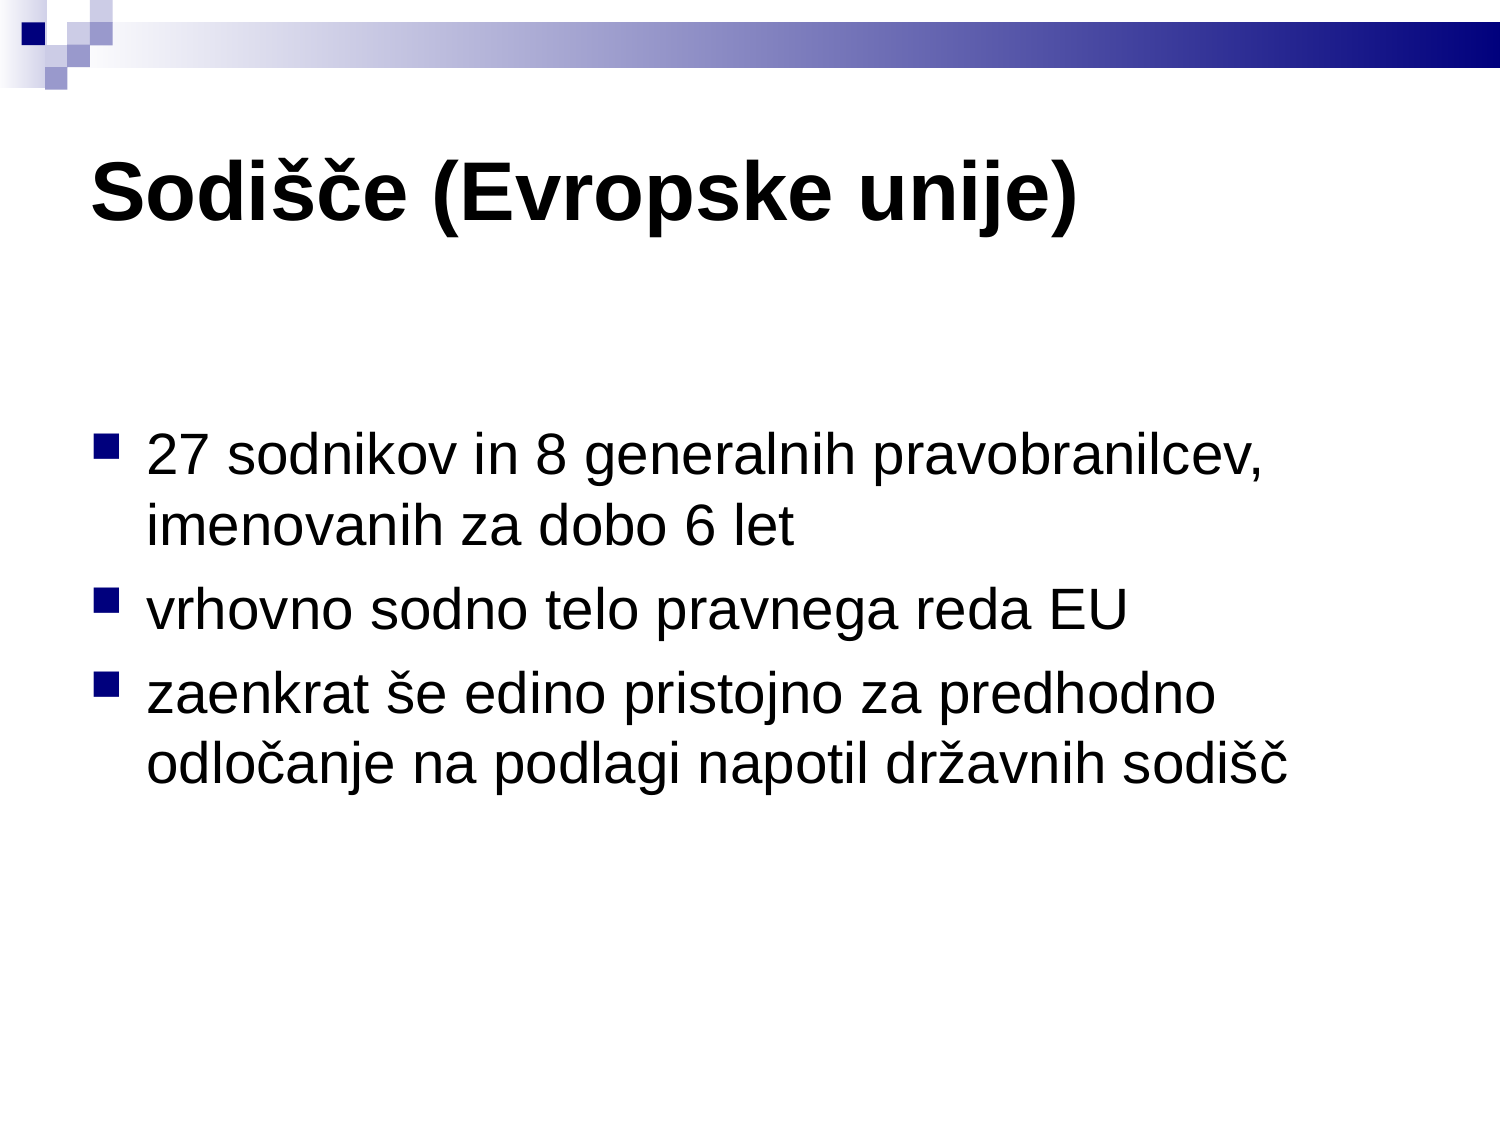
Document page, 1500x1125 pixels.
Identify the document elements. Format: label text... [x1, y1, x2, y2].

list 27 sodnikov in 8 generalnih pravobranilcev, imenovanih za dobo 6 let vrhovno sodno telo pravnega reda EU zaenkrat še edino pristojno za predhodno odločanje na podlagi napotil državnih sodišč [75, 324, 1426, 963]
title Sodišče (Evropske unije) [75, 75, 1426, 301]
